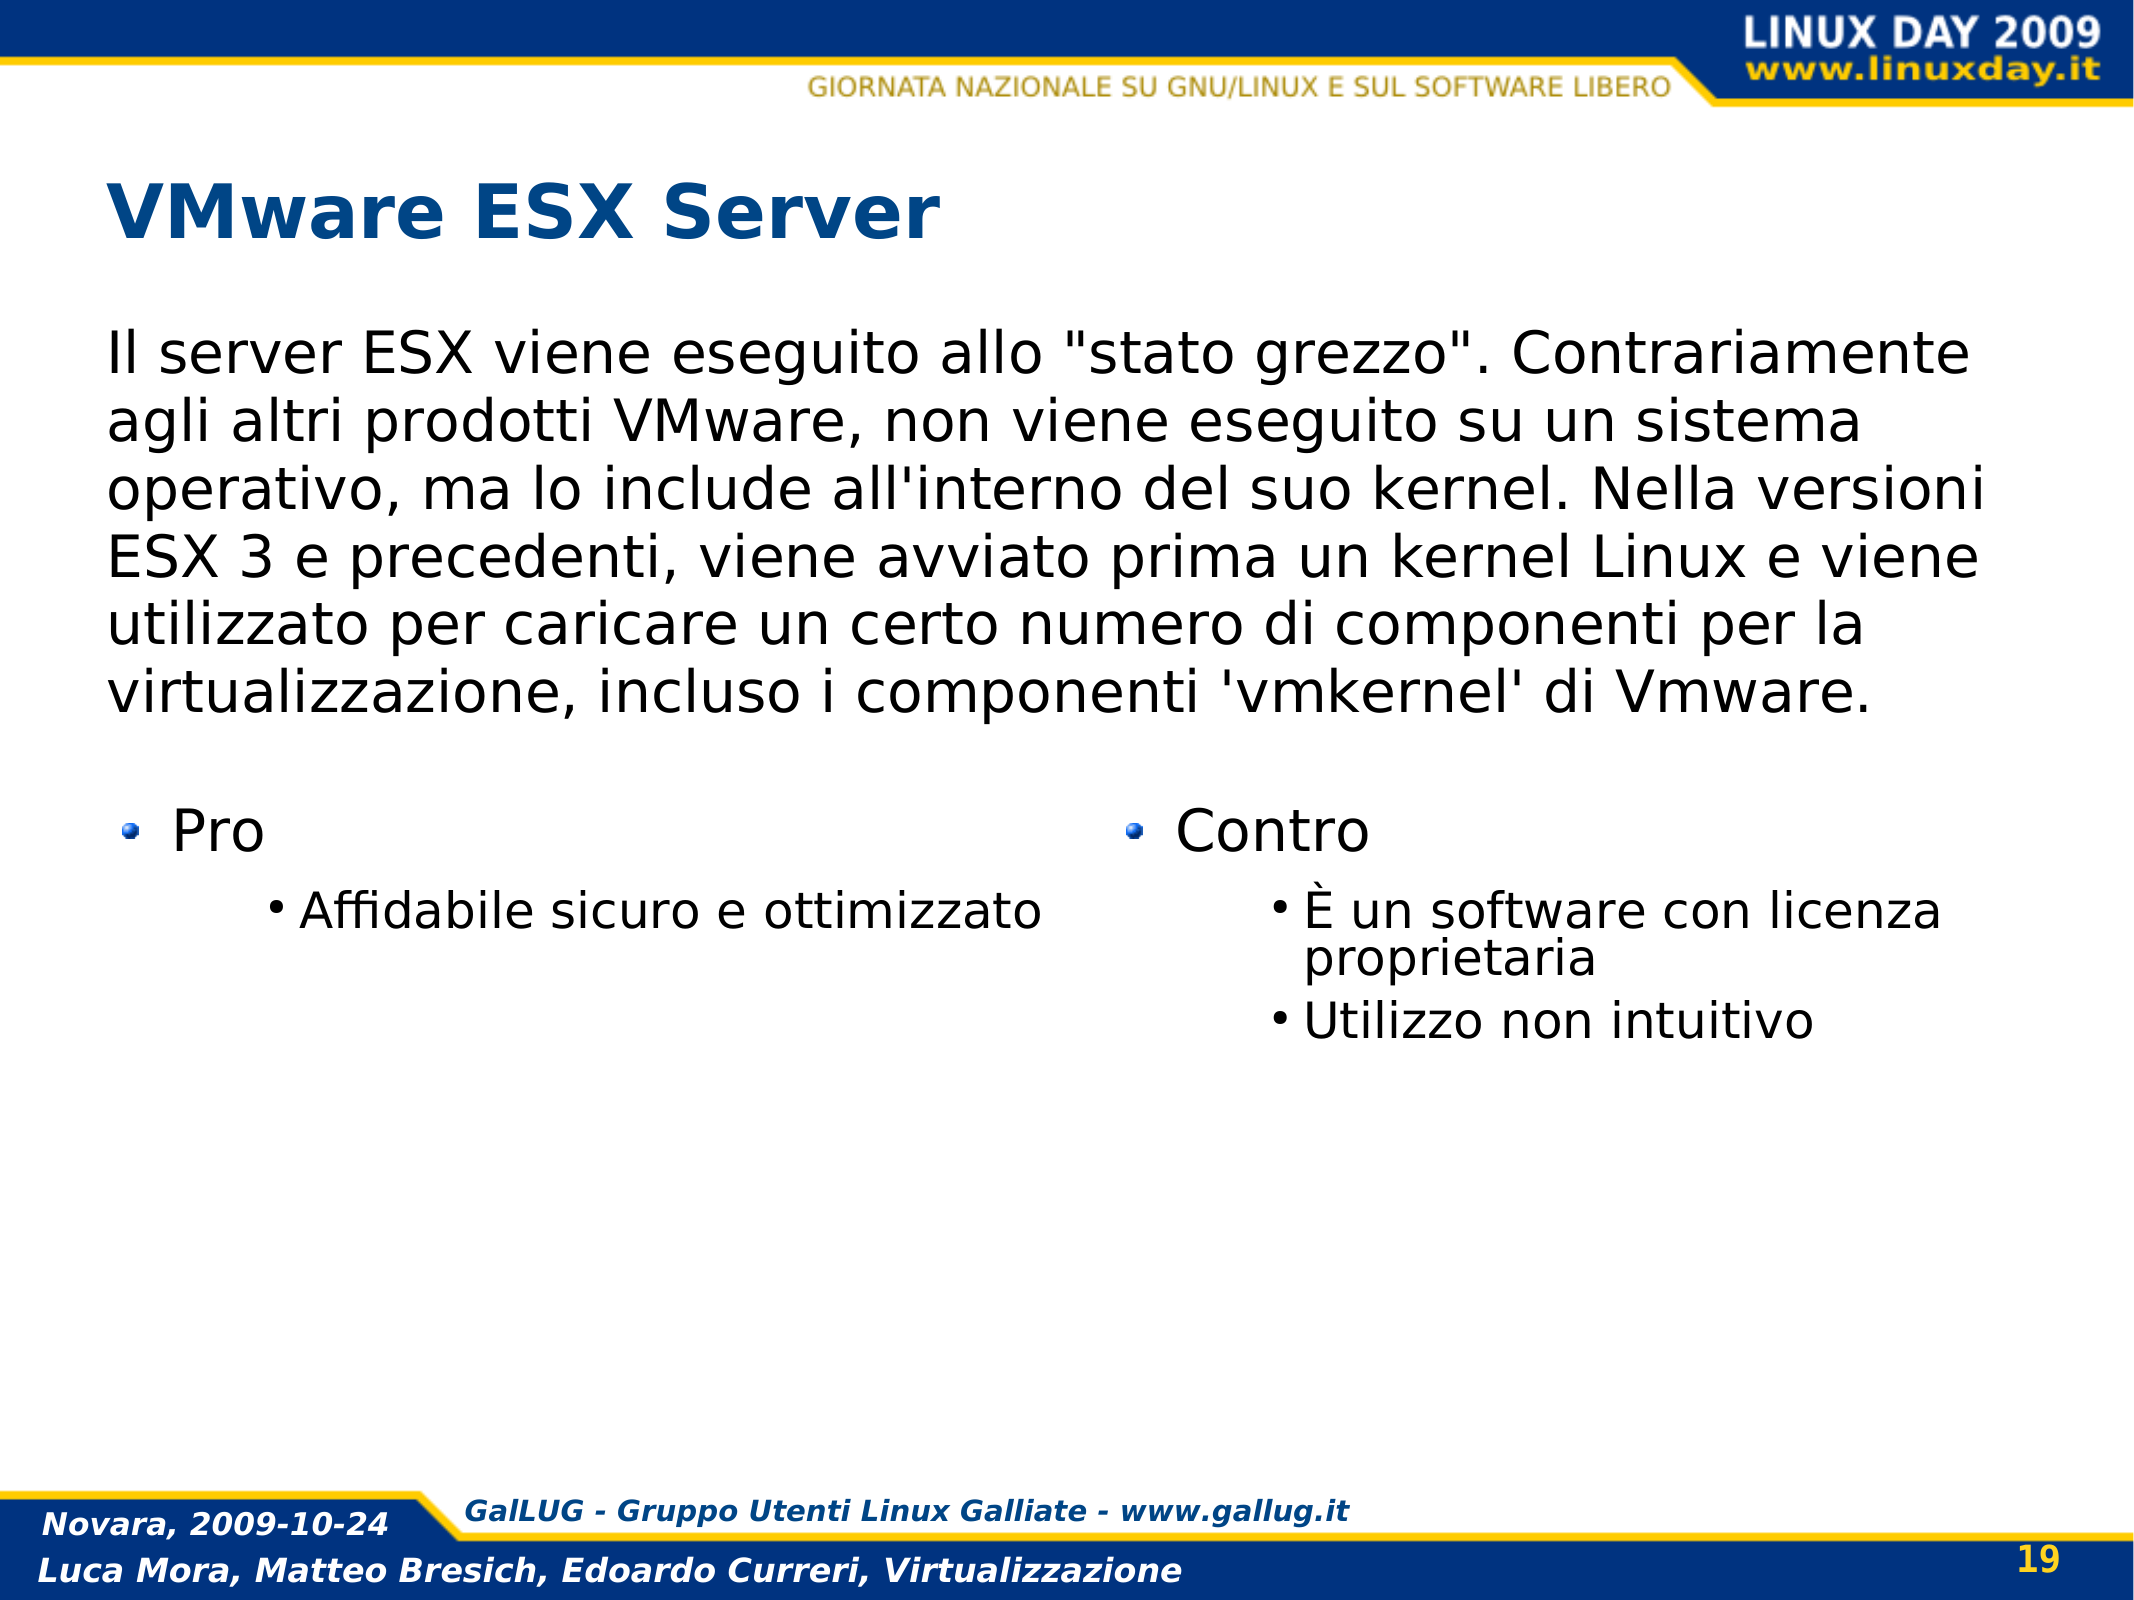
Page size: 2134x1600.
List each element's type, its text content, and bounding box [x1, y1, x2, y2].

list Contro È un software con licenza proprietaria Utilizzo non intuitivo [1110, 797, 2048, 1441]
list Pro Affidabile sicuro e ottimizzato [106, 797, 1044, 1441]
title VMware ESX Server [106, 159, 2080, 267]
list Il server ESX viene eseguito allo "stato grezzo". Contrariamente agli altri prodotti VMware, non viene eseguito su un sistema operativo, ma lo include all'interno del suo kernel. Nella versioni ESX 3 e precedenti, viene avviato prima un kernel Linux e viene utilizzato per caricare un certo numero di componenti per la virtualizzazione, incluso i componenti 'vmkernel' di Vmware. [106, 319, 2027, 768]
picture [0, 0, 2134, 1600]
